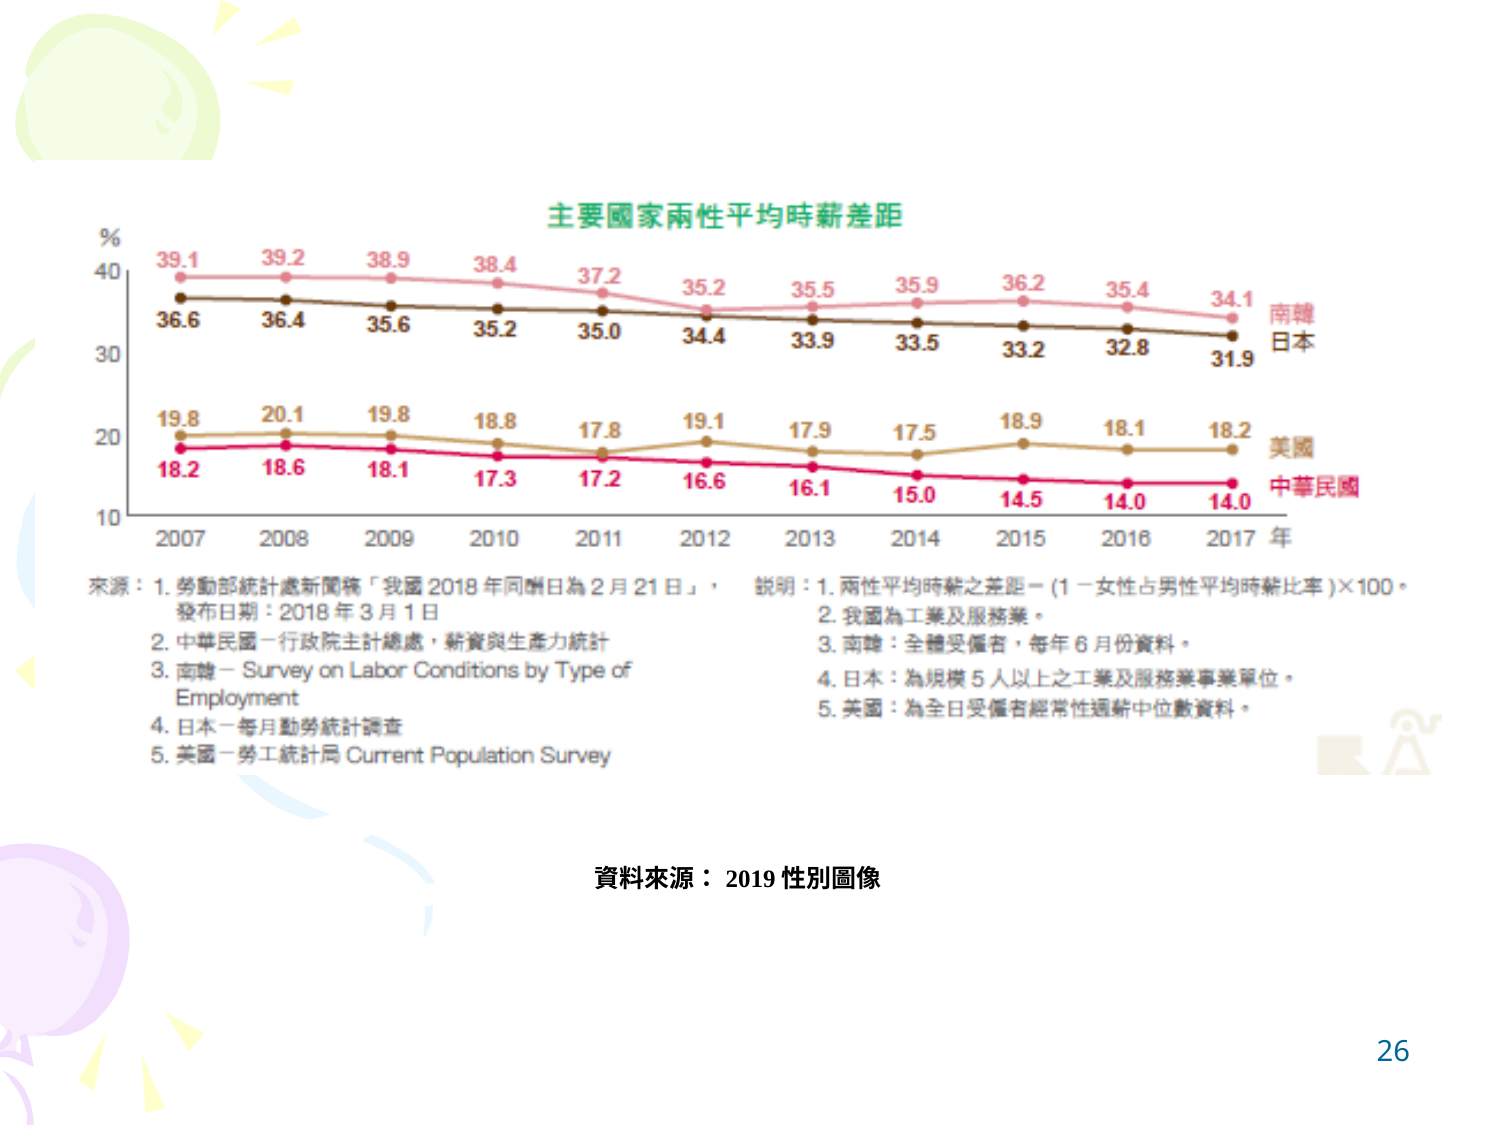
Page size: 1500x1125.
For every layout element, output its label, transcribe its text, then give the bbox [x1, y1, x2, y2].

text_box <編號> [1074, 1024, 1426, 1100]
text_box 資料來源：2019性別圖像 [383, 854, 1093, 900]
picture [35, 160, 1442, 775]
